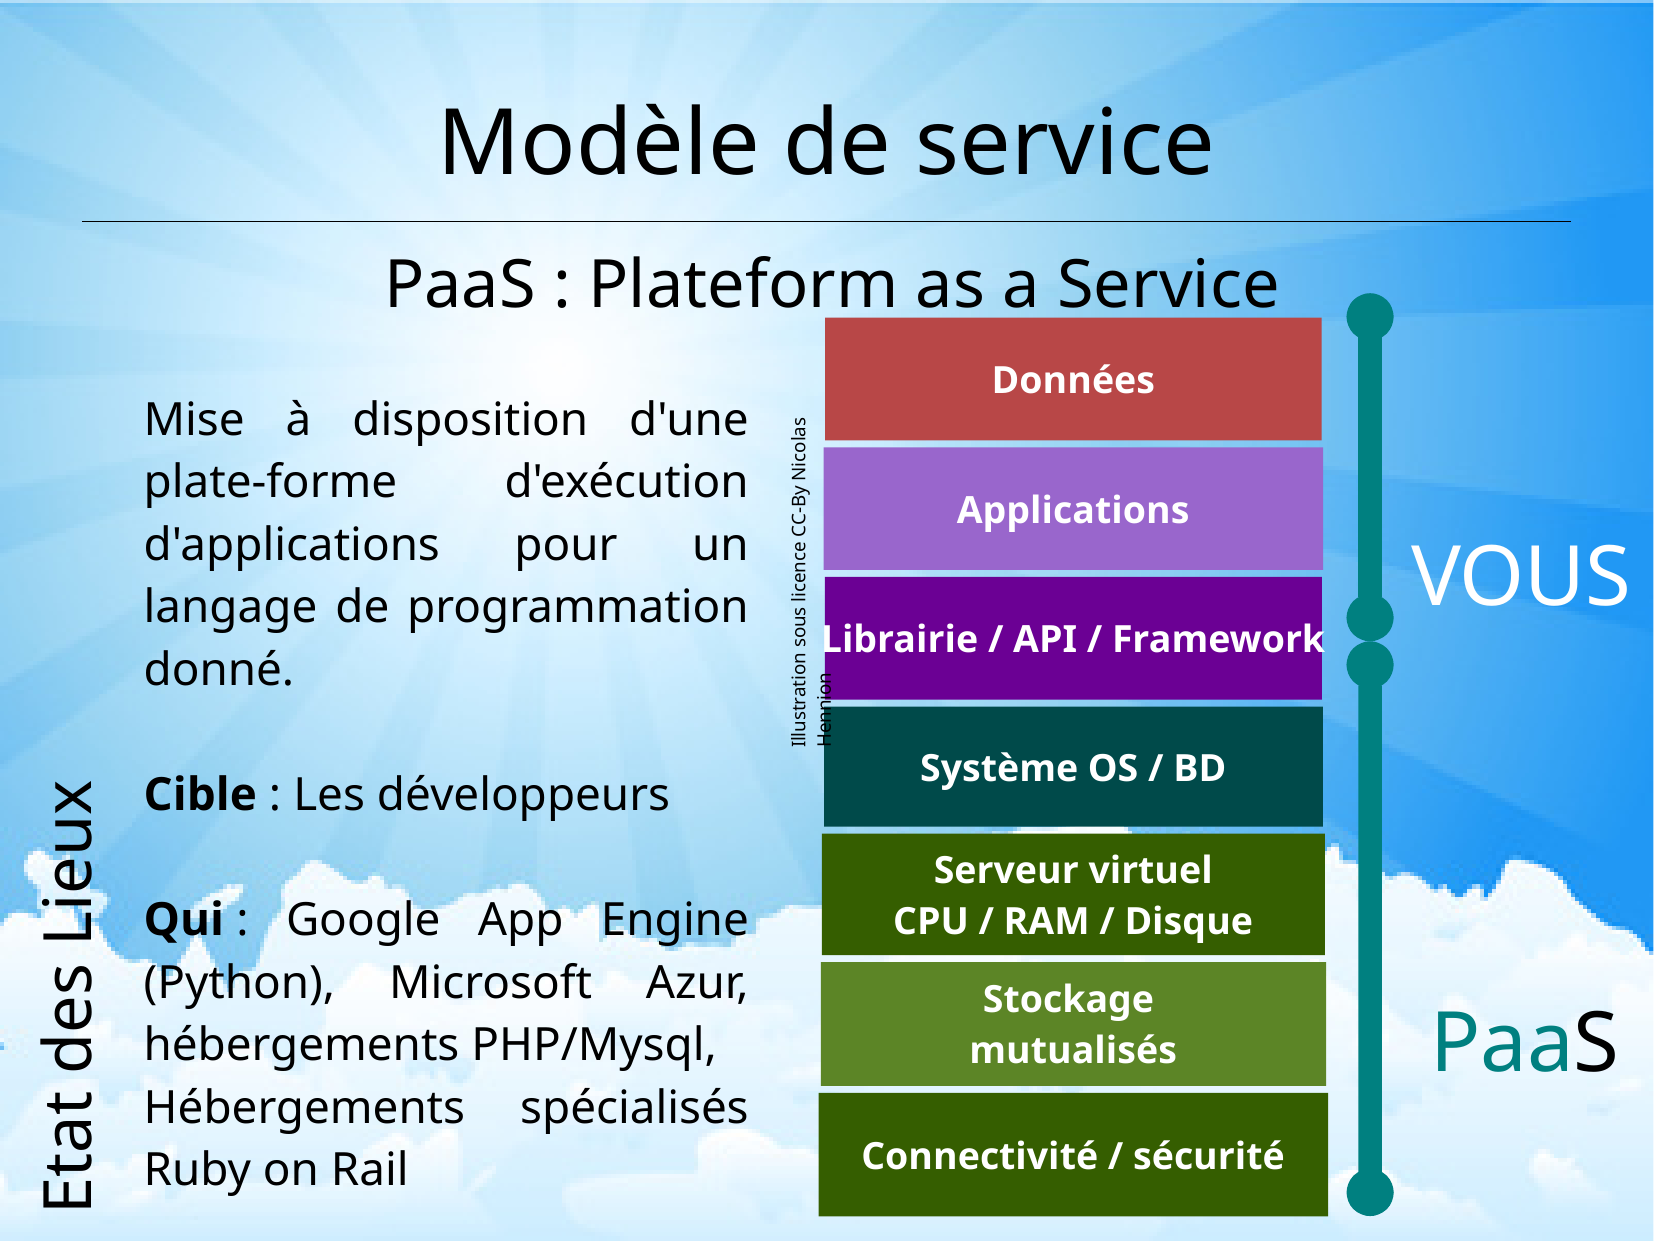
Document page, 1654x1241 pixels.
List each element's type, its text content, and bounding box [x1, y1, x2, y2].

text_box Illustration sous licence CC-By Nicolas Hennion [777, 324, 814, 763]
text_box Etat des Lieux [13, 701, 83, 1229]
text_box Applications [823, 447, 1324, 570]
picture [0, 0, 1654, 1241]
text_box Système OS / BD [824, 706, 1323, 827]
text_box Librairie / API / Framework [824, 576, 1322, 700]
title VOUS [1264, 526, 1654, 620]
list PaaS : Plateform as a Service [82, 236, 1565, 325]
text_box Mise à disposition d'une plate-forme d'exécution d'applications pour un langage de programmation donné. Cible : Les développeurs Qui : Google App Engine (Python), Microsoft Azur, hébergements PHP/Mysql, Hébergements spécialisés Ruby on Rail [128, 378, 778, 1241]
title PaaS [1267, 992, 1654, 1086]
text_box Serveur virtuel CPU / RAM / Disque [821, 833, 1325, 956]
text_box Connectivité / sécurité [818, 1092, 1329, 1217]
text_box Données [825, 317, 1322, 441]
title Modèle de service [82, 56, 1571, 223]
text_box Stockage mutualisés [820, 962, 1327, 1086]
